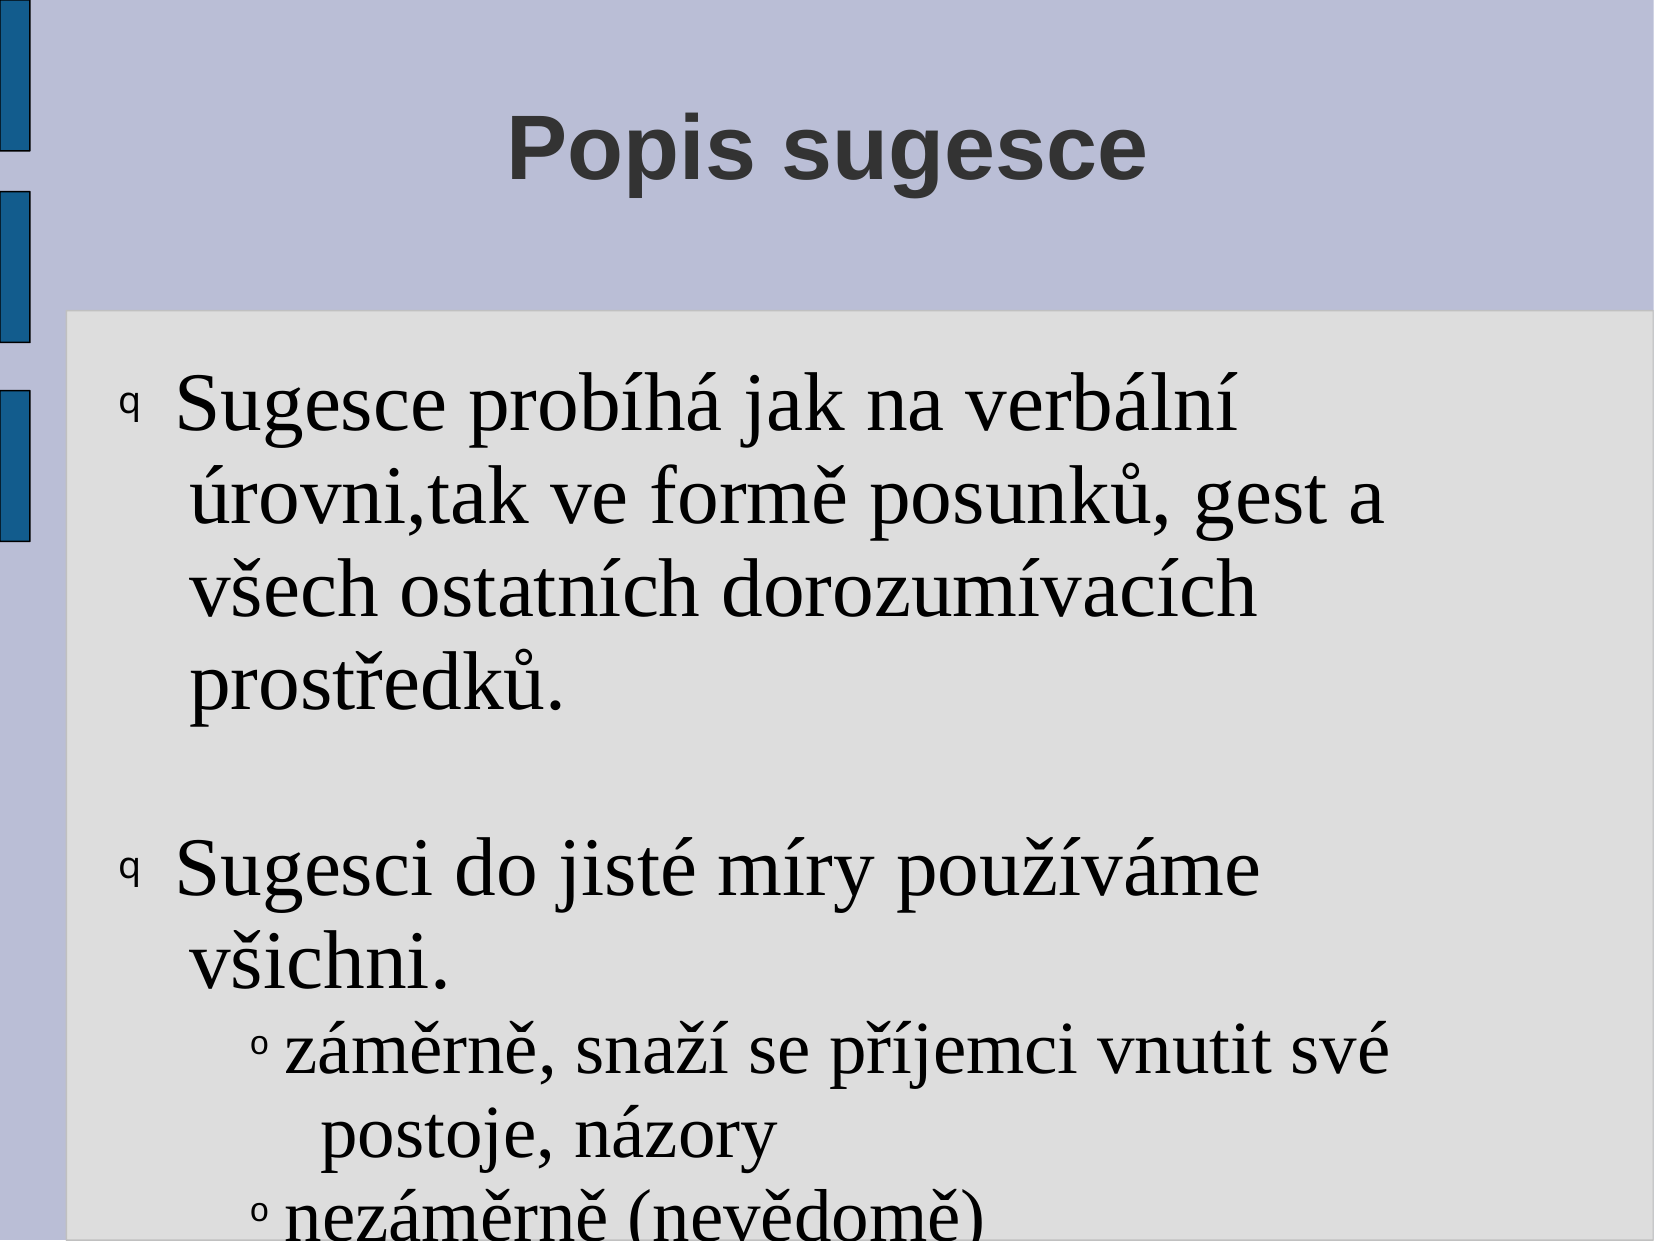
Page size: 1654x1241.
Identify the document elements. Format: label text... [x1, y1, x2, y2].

title Popis sugesce [121, 34, 1534, 257]
subtitle Sugesce probíhá jak na verbální úrovni,tak ve formě posunků, gest a všech ostatních dorozumívacích prostředků. Sugesci do jisté míry používáme všichni. záměrně, snaží se příjemci vnutit své postoje, názory nezáměrně (nevědomě) [118, 350, 1531, 1211]
